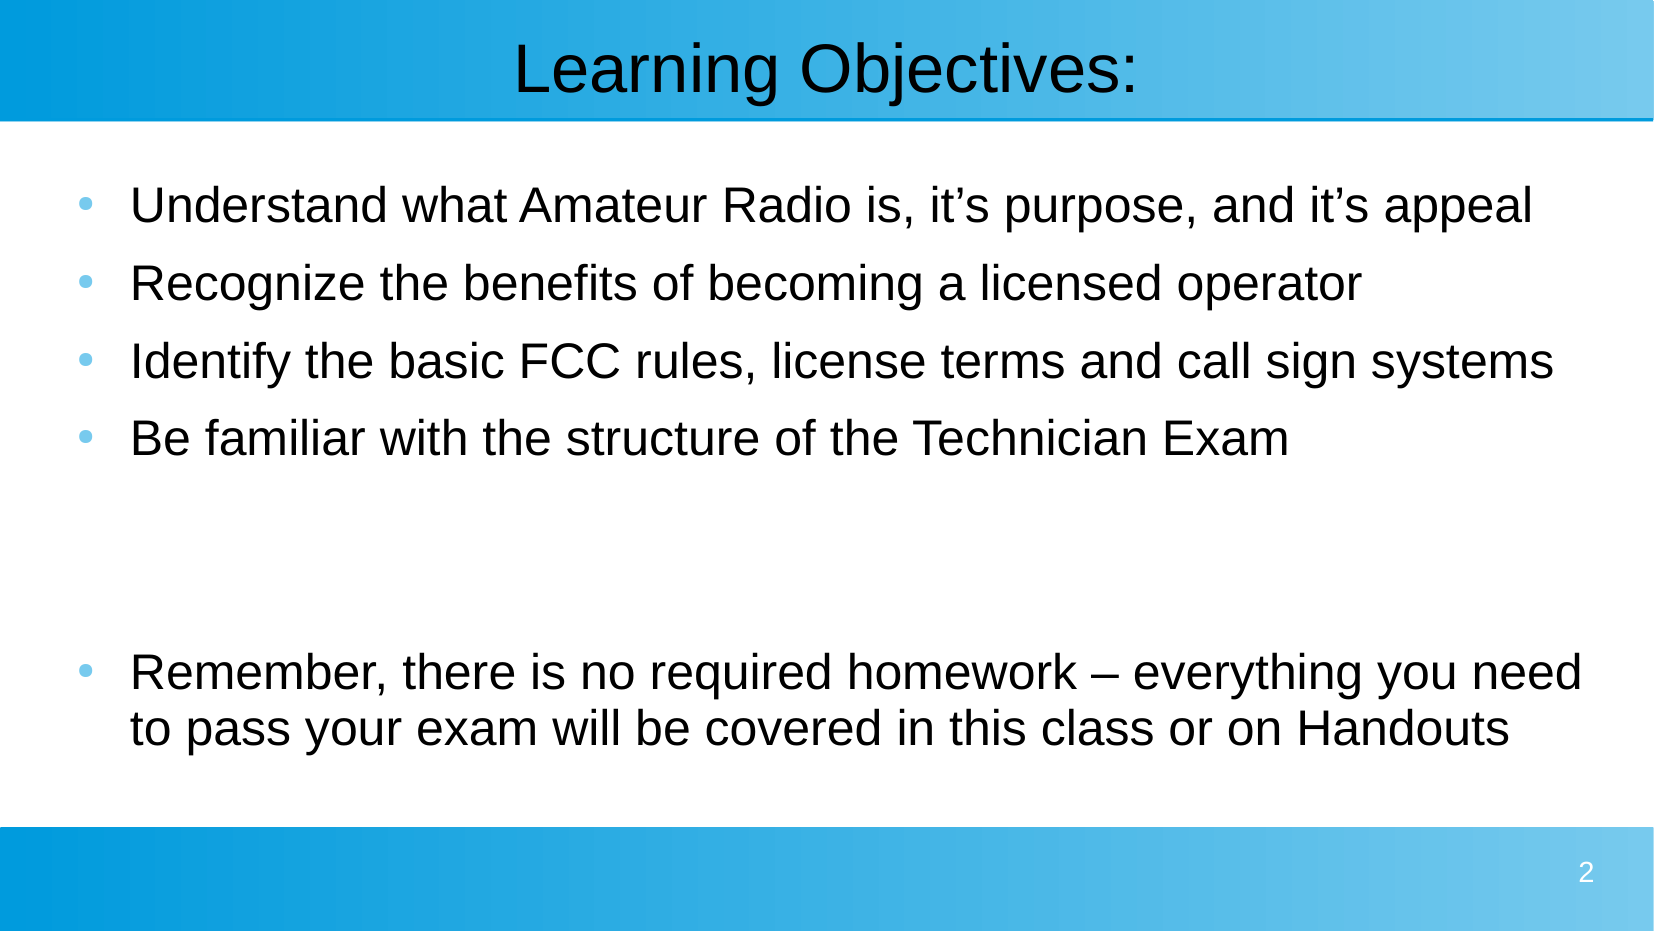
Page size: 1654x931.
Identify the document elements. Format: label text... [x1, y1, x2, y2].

title Learning Objectives: [59, 29, 1595, 108]
list Understand what Amateur Radio is, it’s purpose, and it’s appeal Recognize the benefits of becoming a licensed operator Identify the basic FCC rules, license terms and call sign systems Be familiar with the structure of the Technician Exam Remember, there is no required homework – everything you need to pass your exam will be covered in this class or on Handouts [59, 177, 1595, 768]
